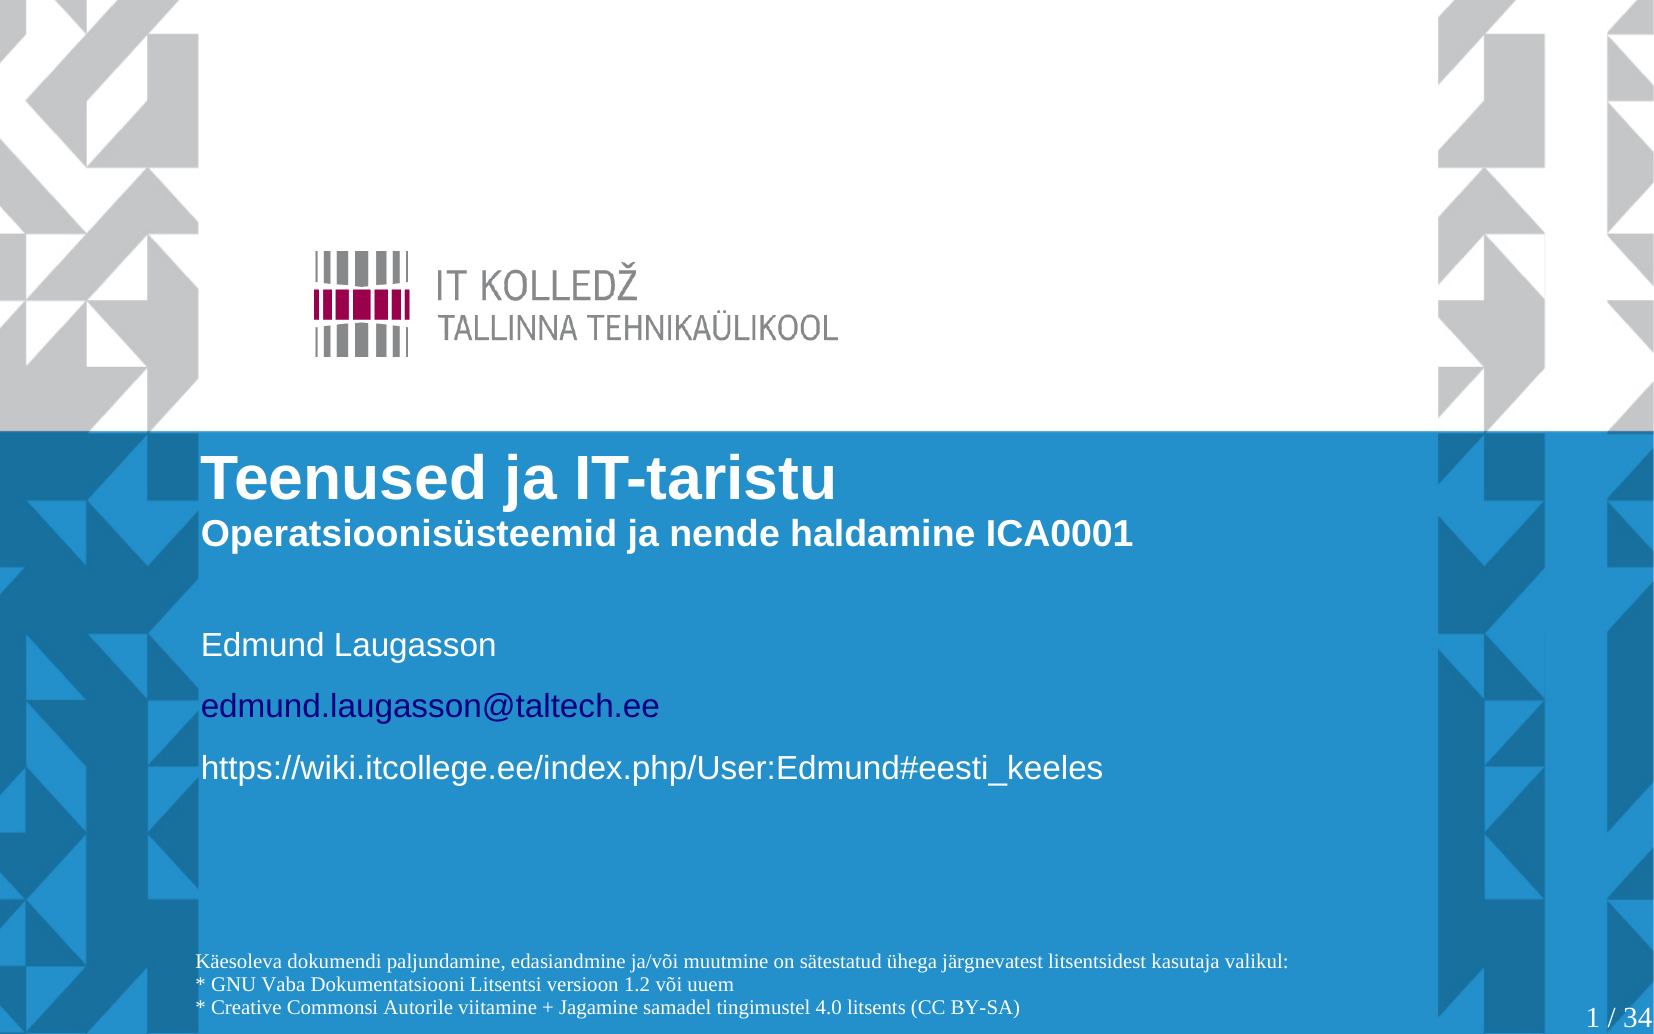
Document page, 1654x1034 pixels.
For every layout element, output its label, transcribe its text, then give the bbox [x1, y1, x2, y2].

title Teenused ja IT-taristu Operatsioonisüsteemid ja nende haldamine ICA0001 [200, 442, 1430, 603]
list Edmund Laugasson edmund.laugasson@taltech.ee https://wiki.itcollege.ee/index.php/User:Edmund#eesti_keeles [200, 625, 1441, 934]
picture [0, 0, 1654, 1034]
